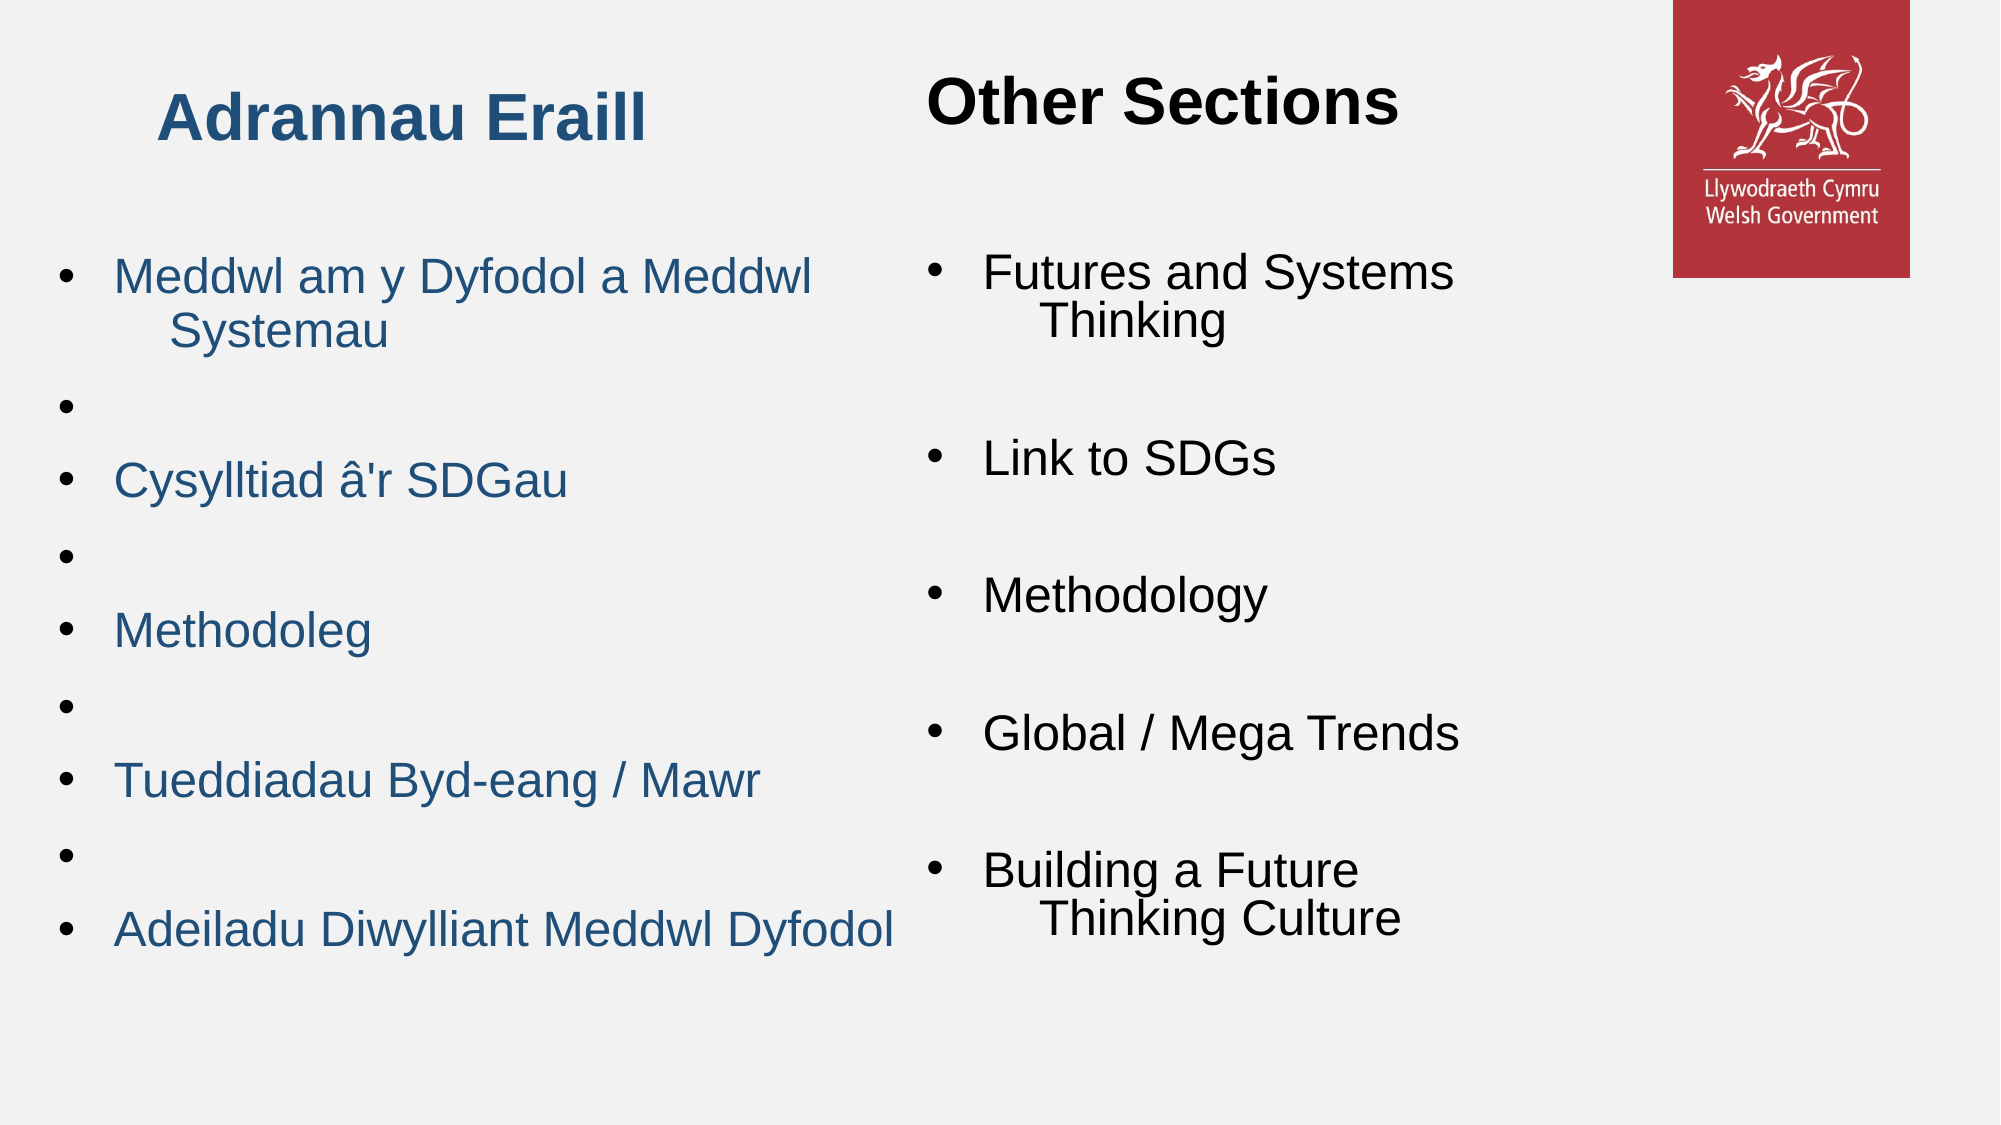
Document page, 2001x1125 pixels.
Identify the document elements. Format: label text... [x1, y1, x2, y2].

text_box Other Sections [911, 50, 1711, 147]
subtitle Futures and Systems Thinking Link to SDGs Methodology Global / Mega Trends Building a Future Thinking Culture [912, 243, 1575, 986]
text_box Meddwl am y Dyfodol a Meddwl Systemau Cysylltiad â'r SDGau Methodoleg Tueddiadau Byd-eang / Mawr Adeiladu Diwylliant Meddwl Dyfodol [42, 243, 912, 1022]
text_box Adrannau Eraill [140, 66, 934, 163]
